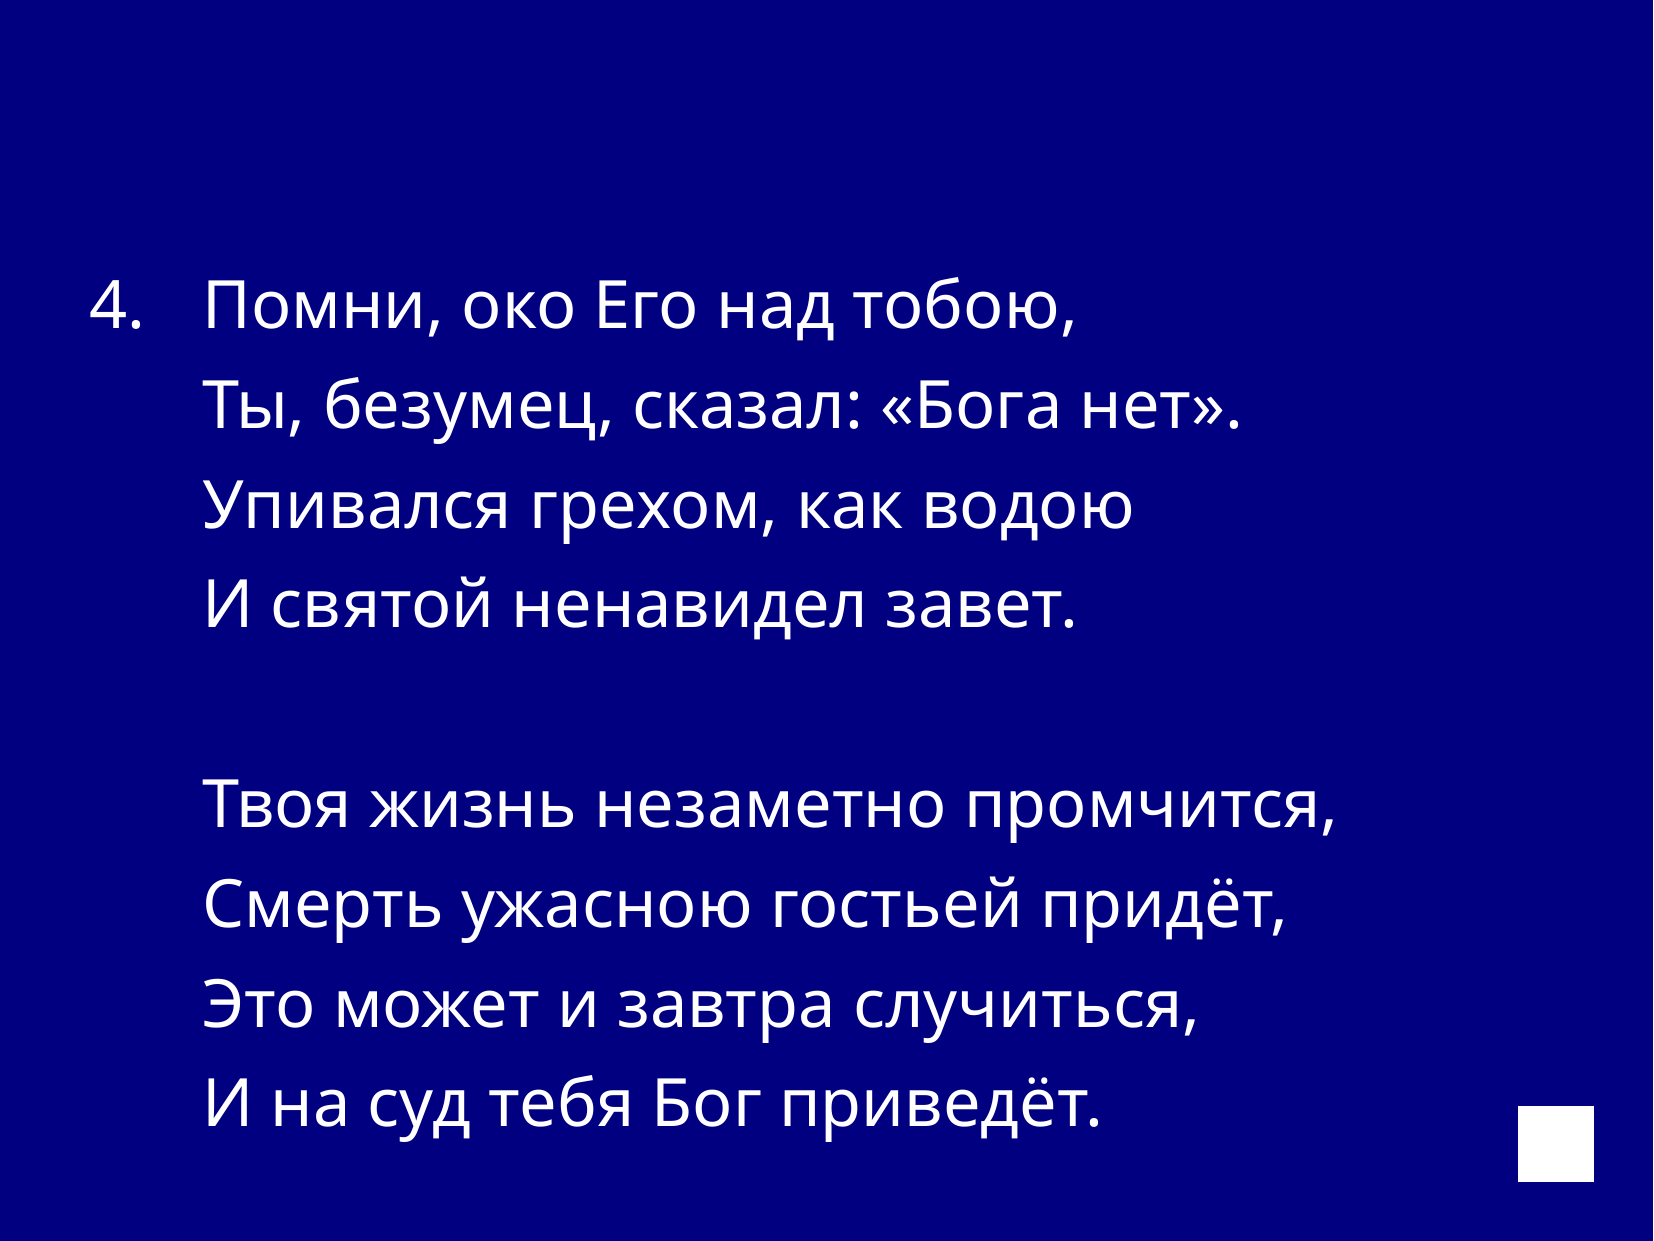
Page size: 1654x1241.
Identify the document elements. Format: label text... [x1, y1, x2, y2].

text_box [1518, 1106, 1594, 1182]
text_box 4. Помни, око Его над тобою, Ты, безумец, сказал: «Бога нет». Упивался грехом, как водою И святой ненавидел завет. Твоя жизнь незаметно промчится, Смерть ужасною гостьей придёт, Это может и завтра случиться, И на суд тебя Бог приведёт. [75, 150, 1576, 1163]
